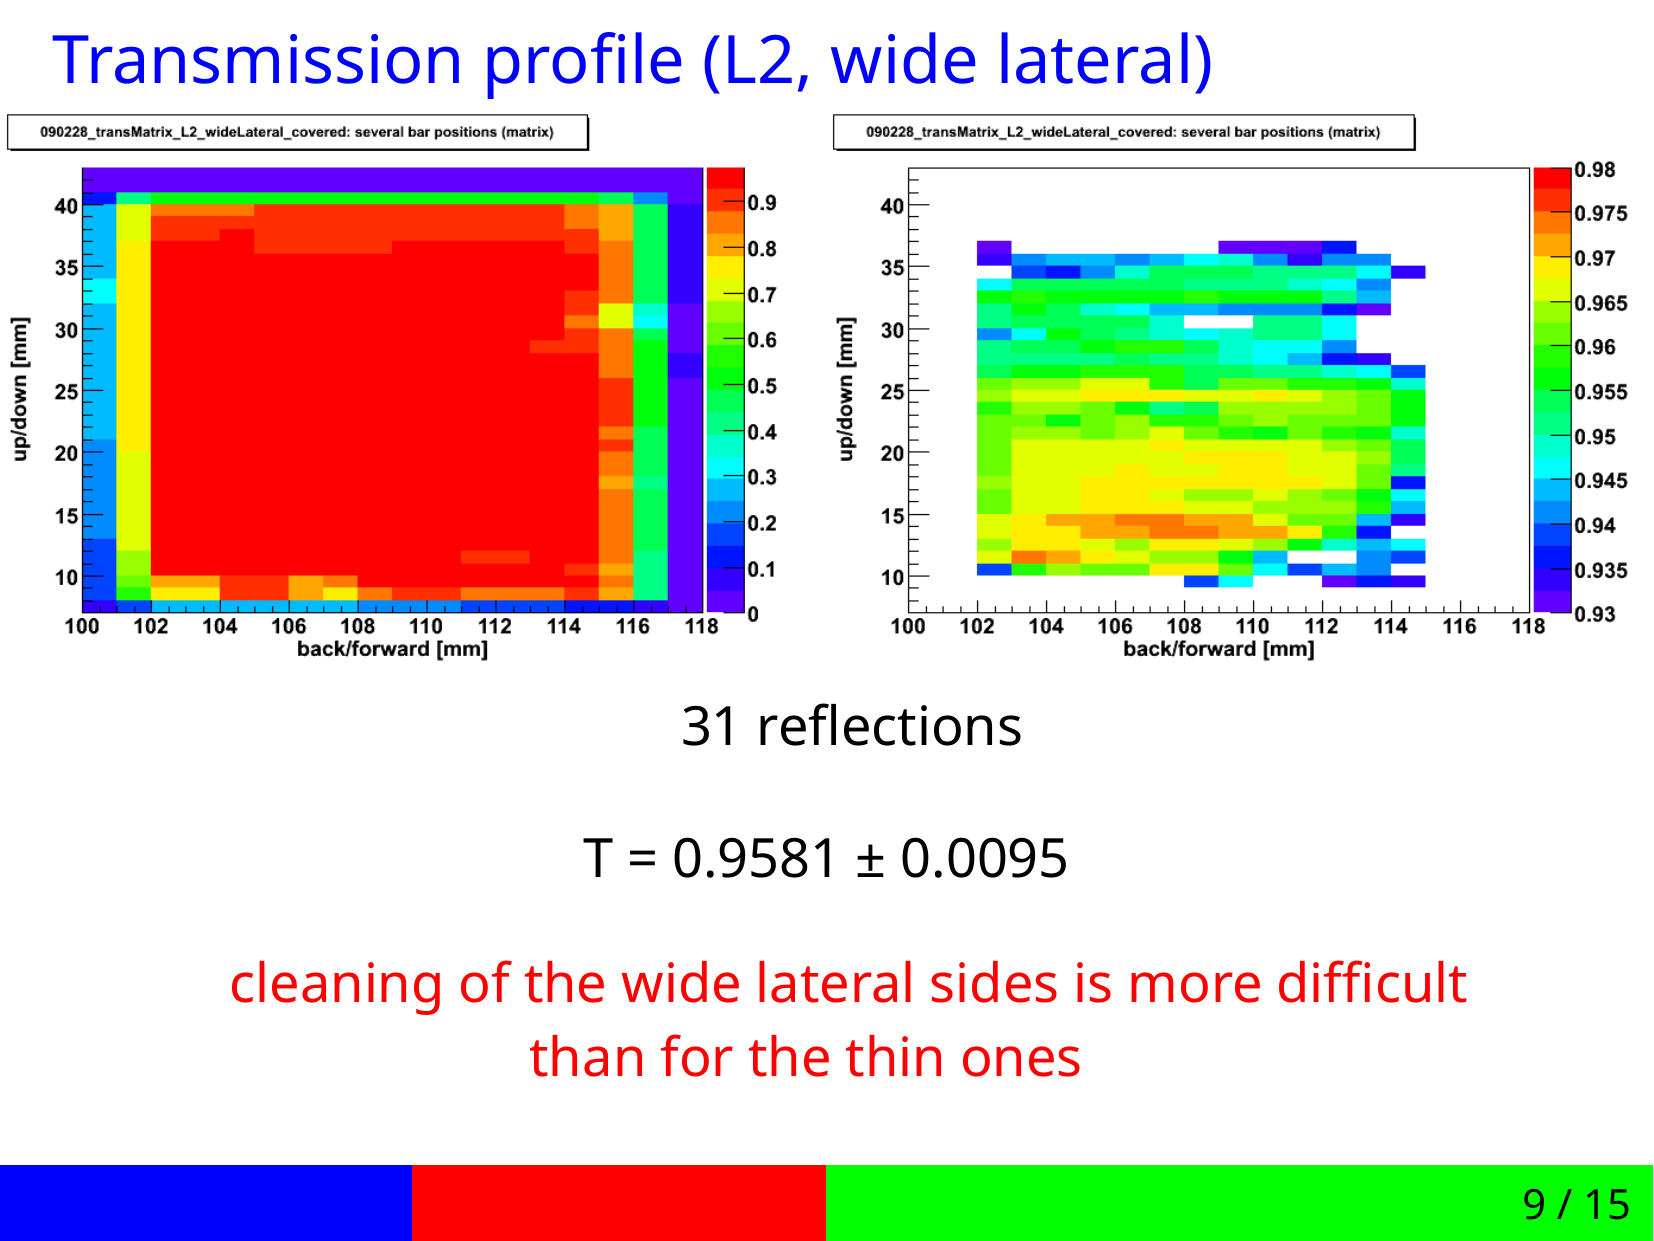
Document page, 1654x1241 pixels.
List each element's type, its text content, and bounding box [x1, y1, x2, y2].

text_box 31 reflections [666, 679, 1050, 771]
picture [0, 112, 1653, 669]
text_box Transmission profile (L2, wide lateral) [37, 4, 1252, 112]
text_box cleaning of the wide lateral sides is more difficult than for the thin ones [214, 937, 1527, 1104]
text_box [0, 1145, 1653, 1241]
text_box 9 / 15 [1507, 1167, 1653, 1241]
text_box T = 0.9581 ± 0.0095 [568, 811, 1111, 903]
